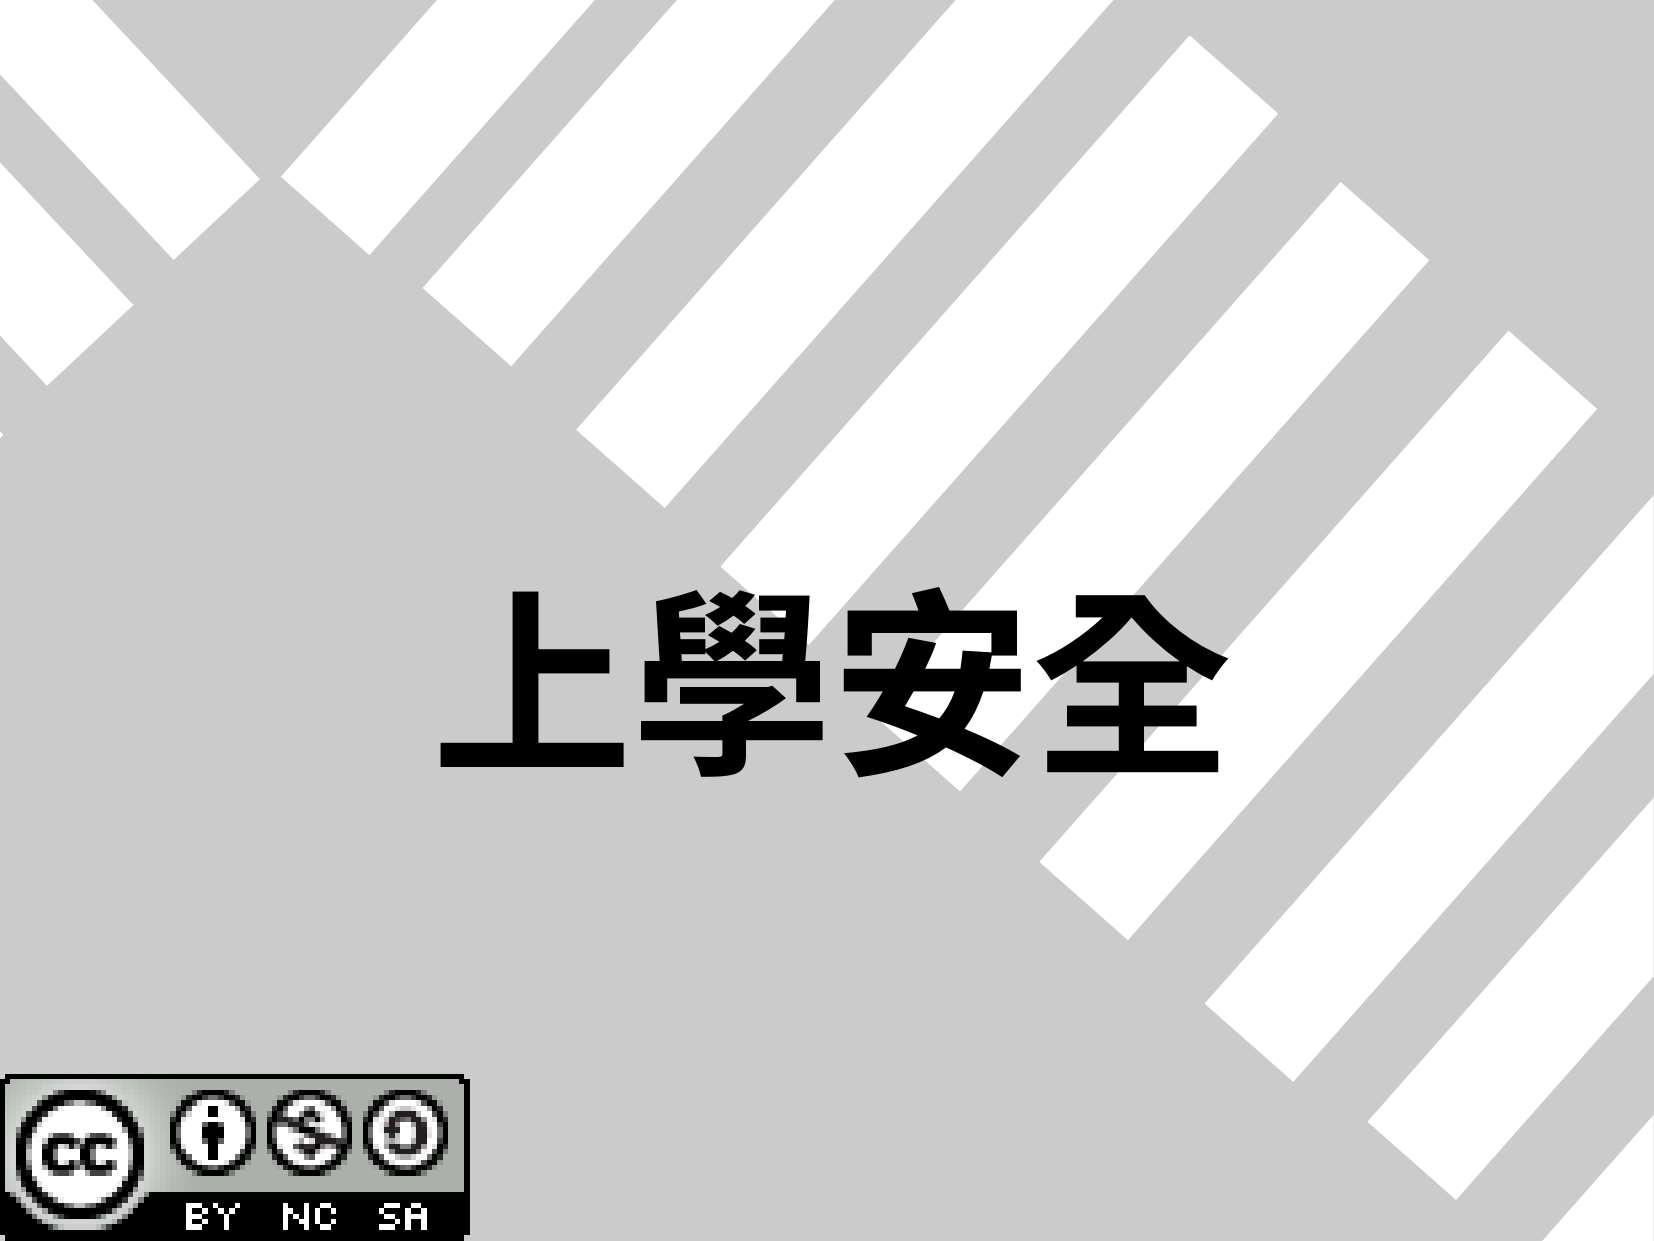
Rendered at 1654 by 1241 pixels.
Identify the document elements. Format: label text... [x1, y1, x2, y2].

picture [0, 1074, 470, 1241]
text_box 上學安全 [0, 248, 1654, 1062]
